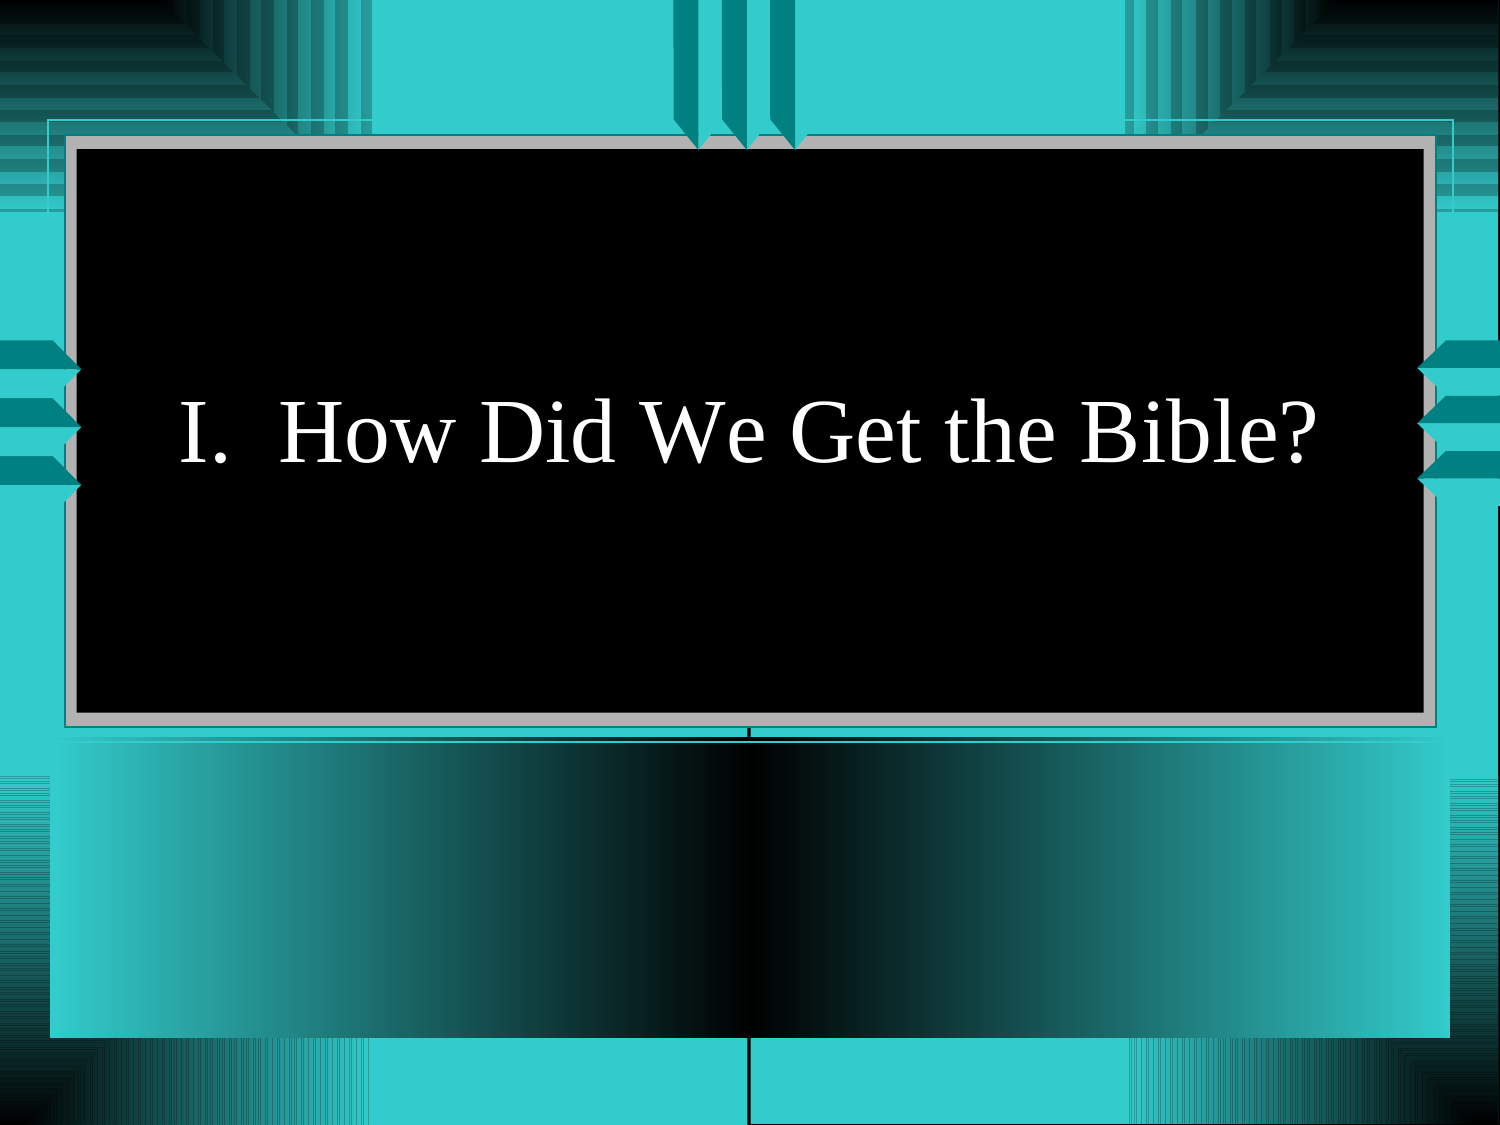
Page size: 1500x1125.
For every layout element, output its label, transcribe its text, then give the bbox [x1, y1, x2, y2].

title I. How Did We Get the Bible? [112, 337, 1388, 526]
